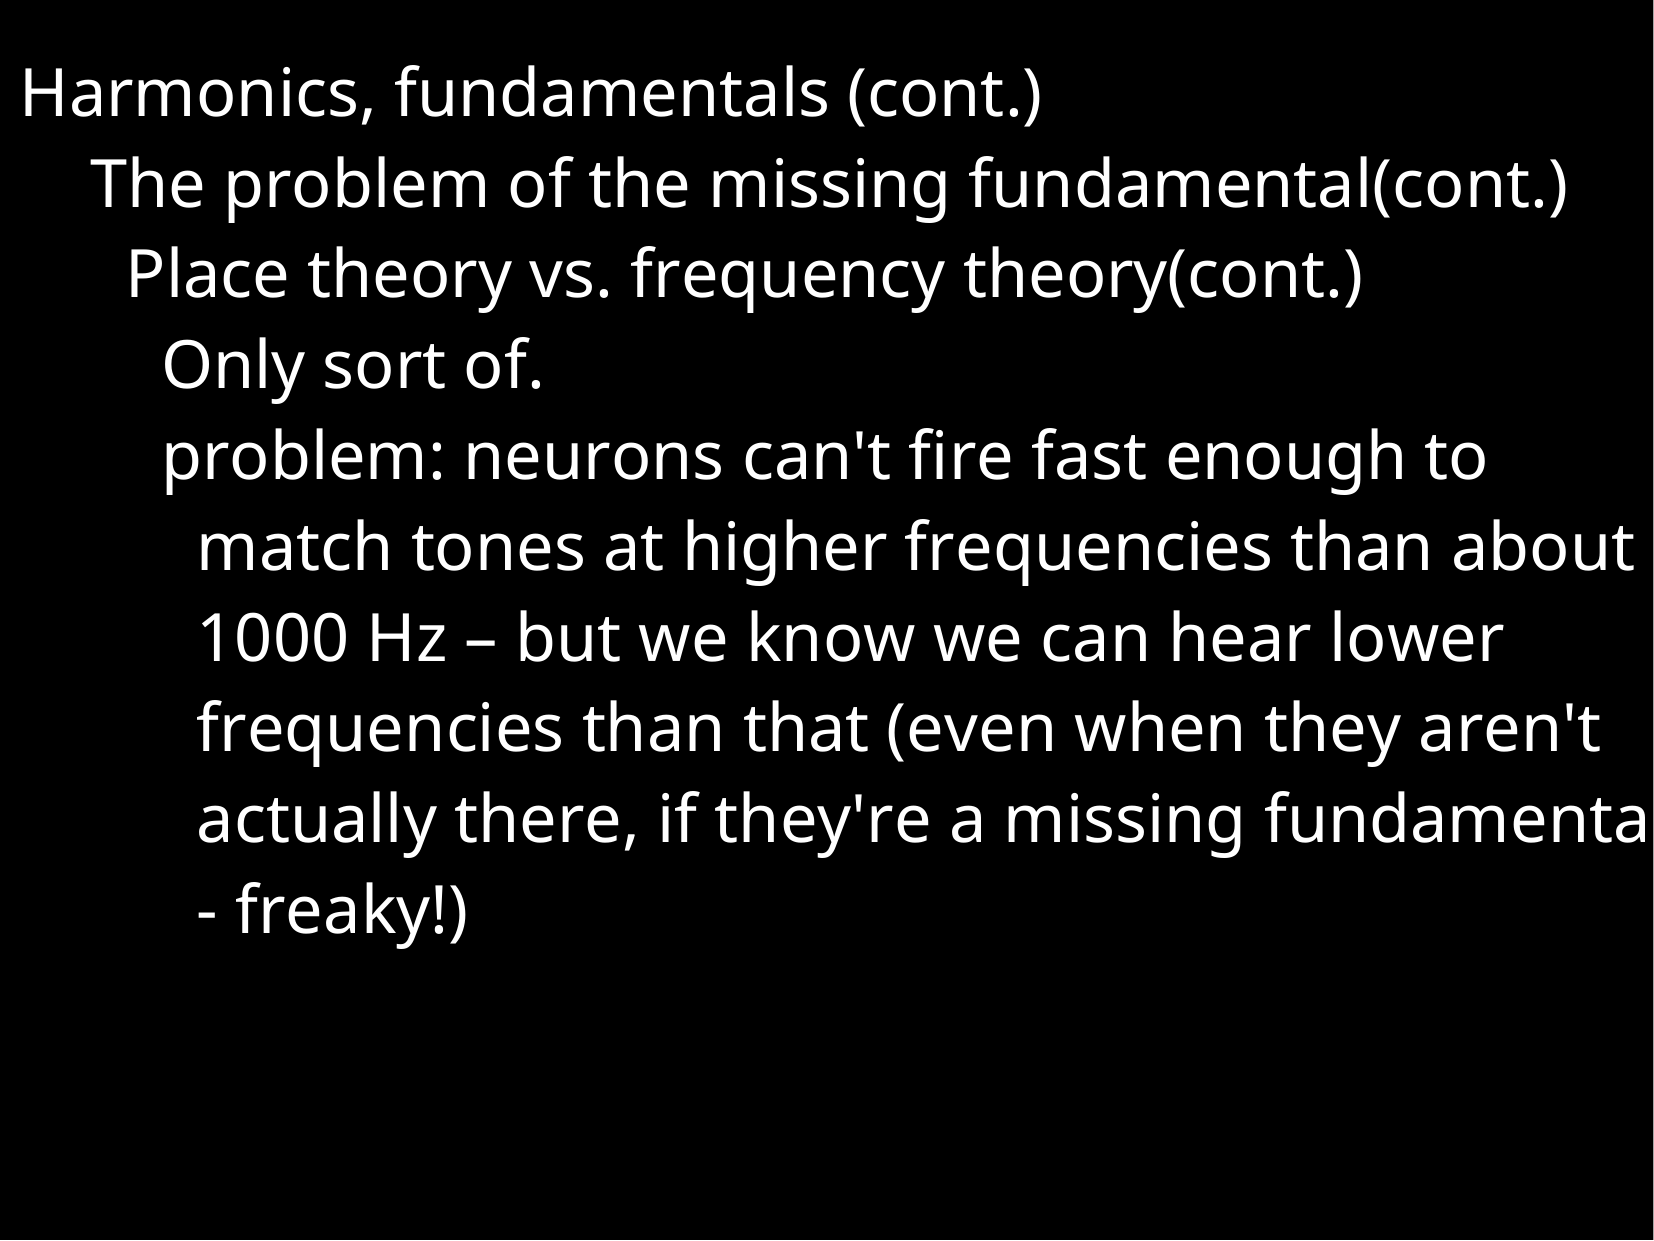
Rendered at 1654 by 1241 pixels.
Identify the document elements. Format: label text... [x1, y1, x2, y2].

text_box Harmonics, fundamentals (cont.) The problem of the missing fundamental(cont.) Place theory vs. frequency theory(cont.) Only sort of. problem: neurons can't fire fast enough to match tones at higher frequencies than about 1000 Hz – but we know we can hear lower frequencies than that (even when they aren't actually there, if they're a missing fundamental - freaky!) [4, 37, 1654, 1078]
